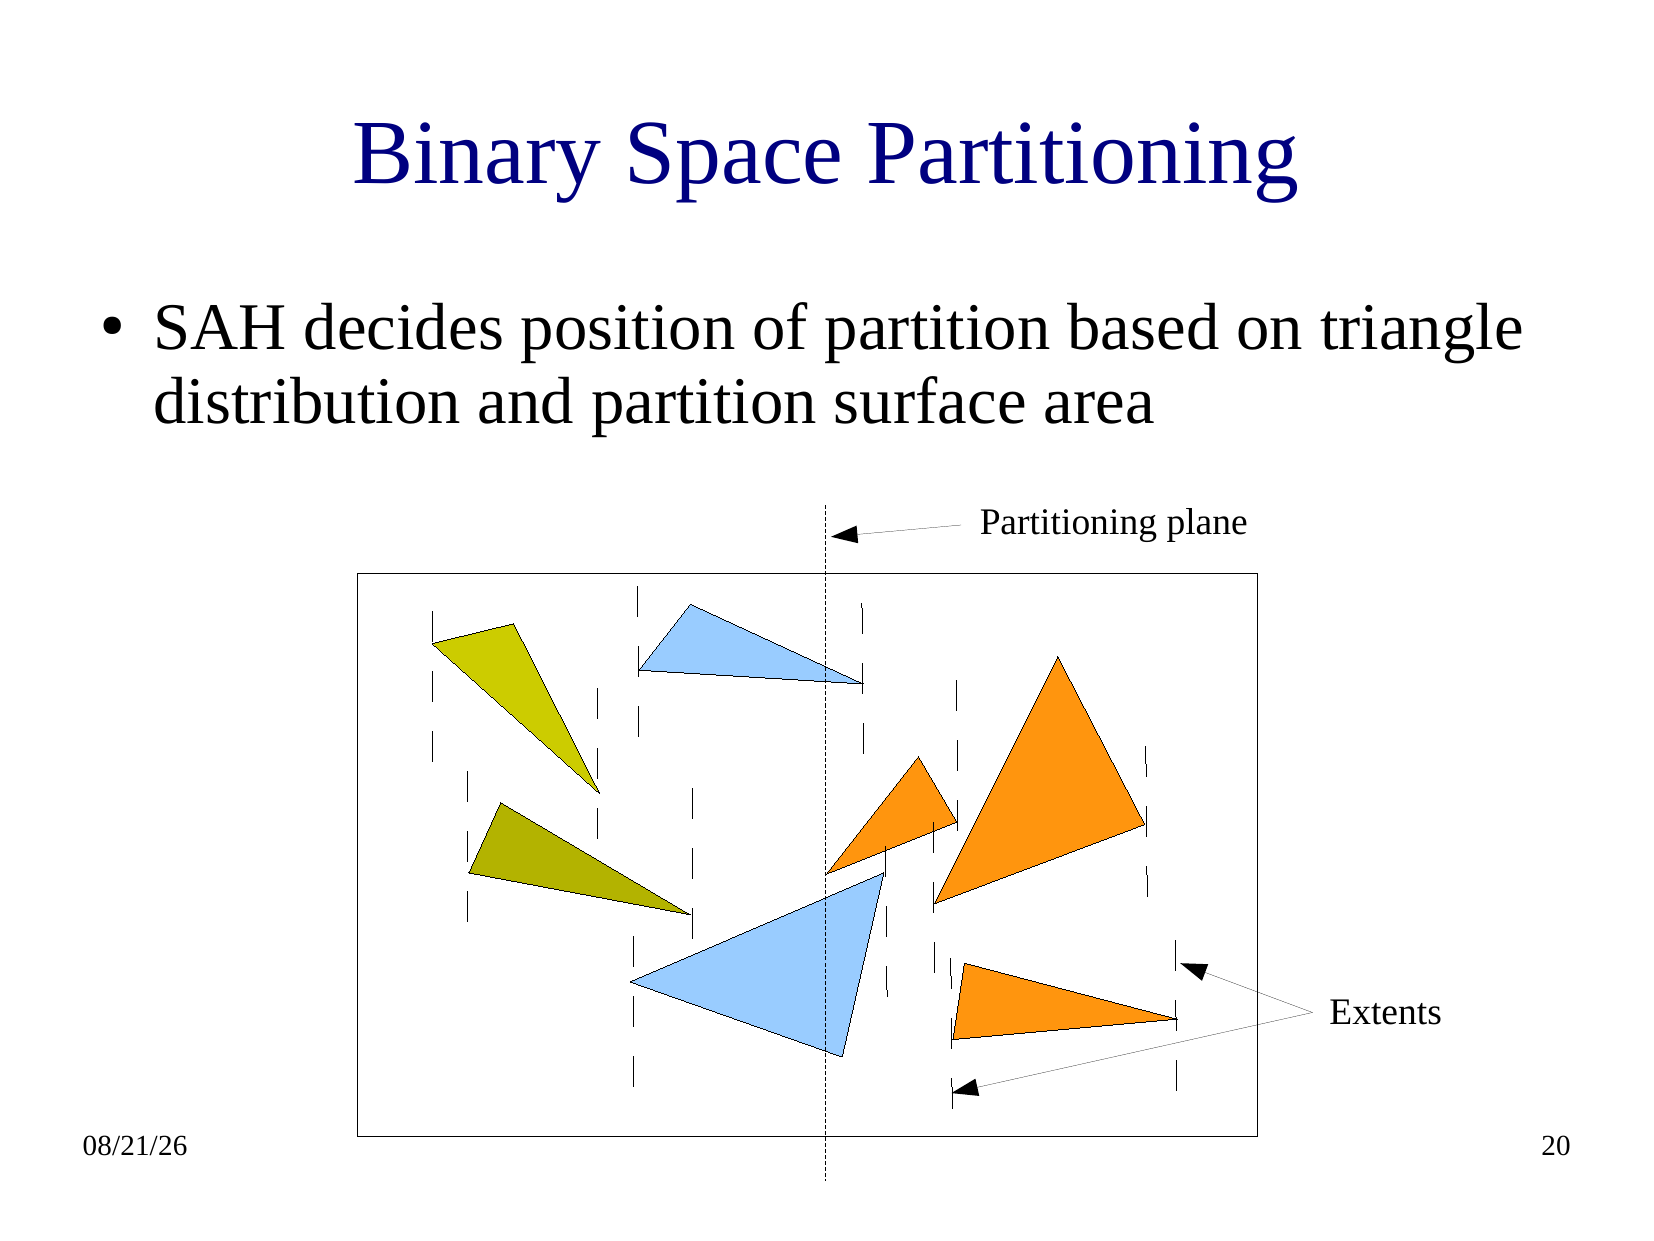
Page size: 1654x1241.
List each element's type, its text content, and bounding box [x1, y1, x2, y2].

text_box Extents [1314, 983, 1457, 1045]
title Binary Space Partitioning [82, 49, 1571, 257]
text_box Partitioning plane [964, 494, 1307, 555]
list SAH decides position of partition based on triangle distribution and partition surface area [82, 290, 1571, 1109]
